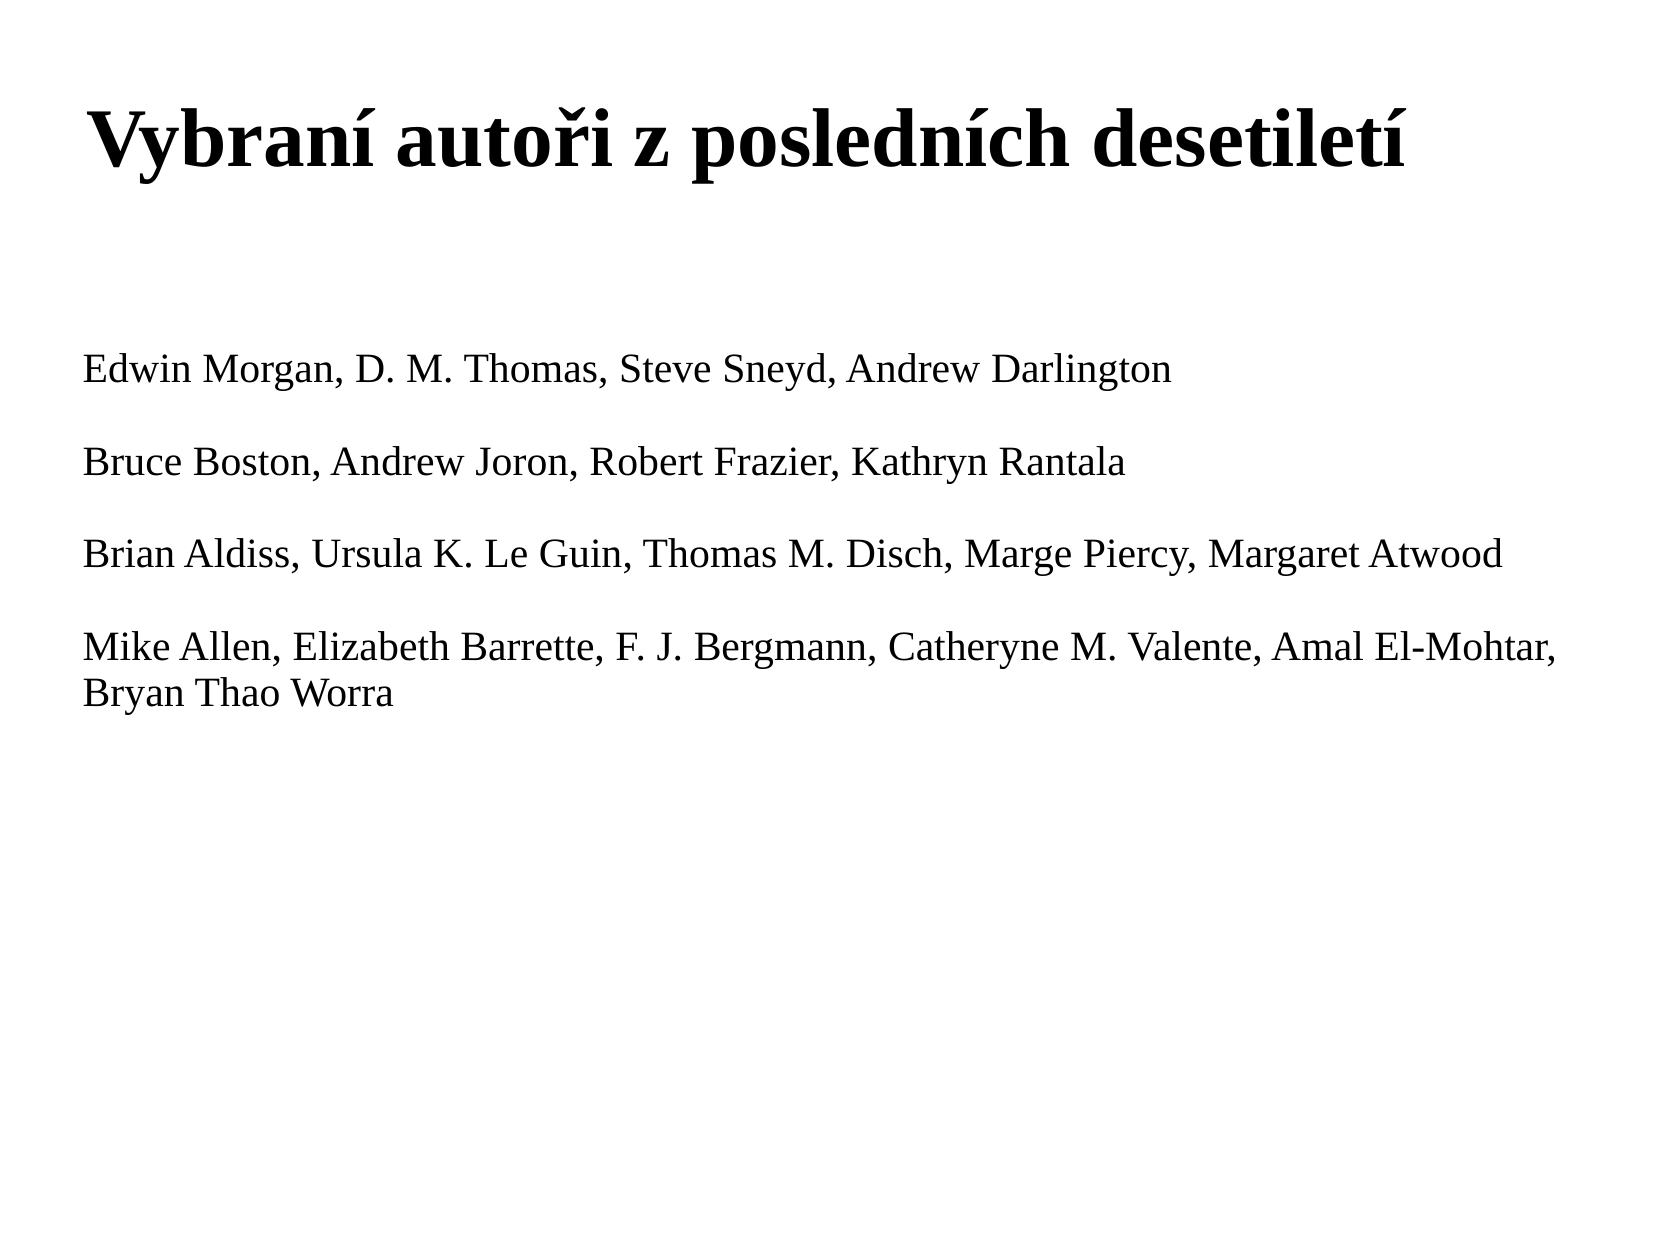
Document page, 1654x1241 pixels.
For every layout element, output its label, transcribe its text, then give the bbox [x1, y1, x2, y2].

title Vybraní autoři z posledních desetiletí [82, 47, 1412, 229]
list Edwin Morgan, D. M. Thomas, Steve Sneyd, Andrew Darlington Bruce Boston, Andrew Joron, Robert Frazier, Kathryn Rantala Brian Aldiss, Ursula K. Le Guin, Thomas M. Disch, Marge Piercy, Margaret Atwood Mike Allen, Elizabeth Barrette, F. J. Bergmann, Catheryne M. Valente, Amal El-Mohtar, Bryan Thao Worra [82, 299, 1571, 1111]
